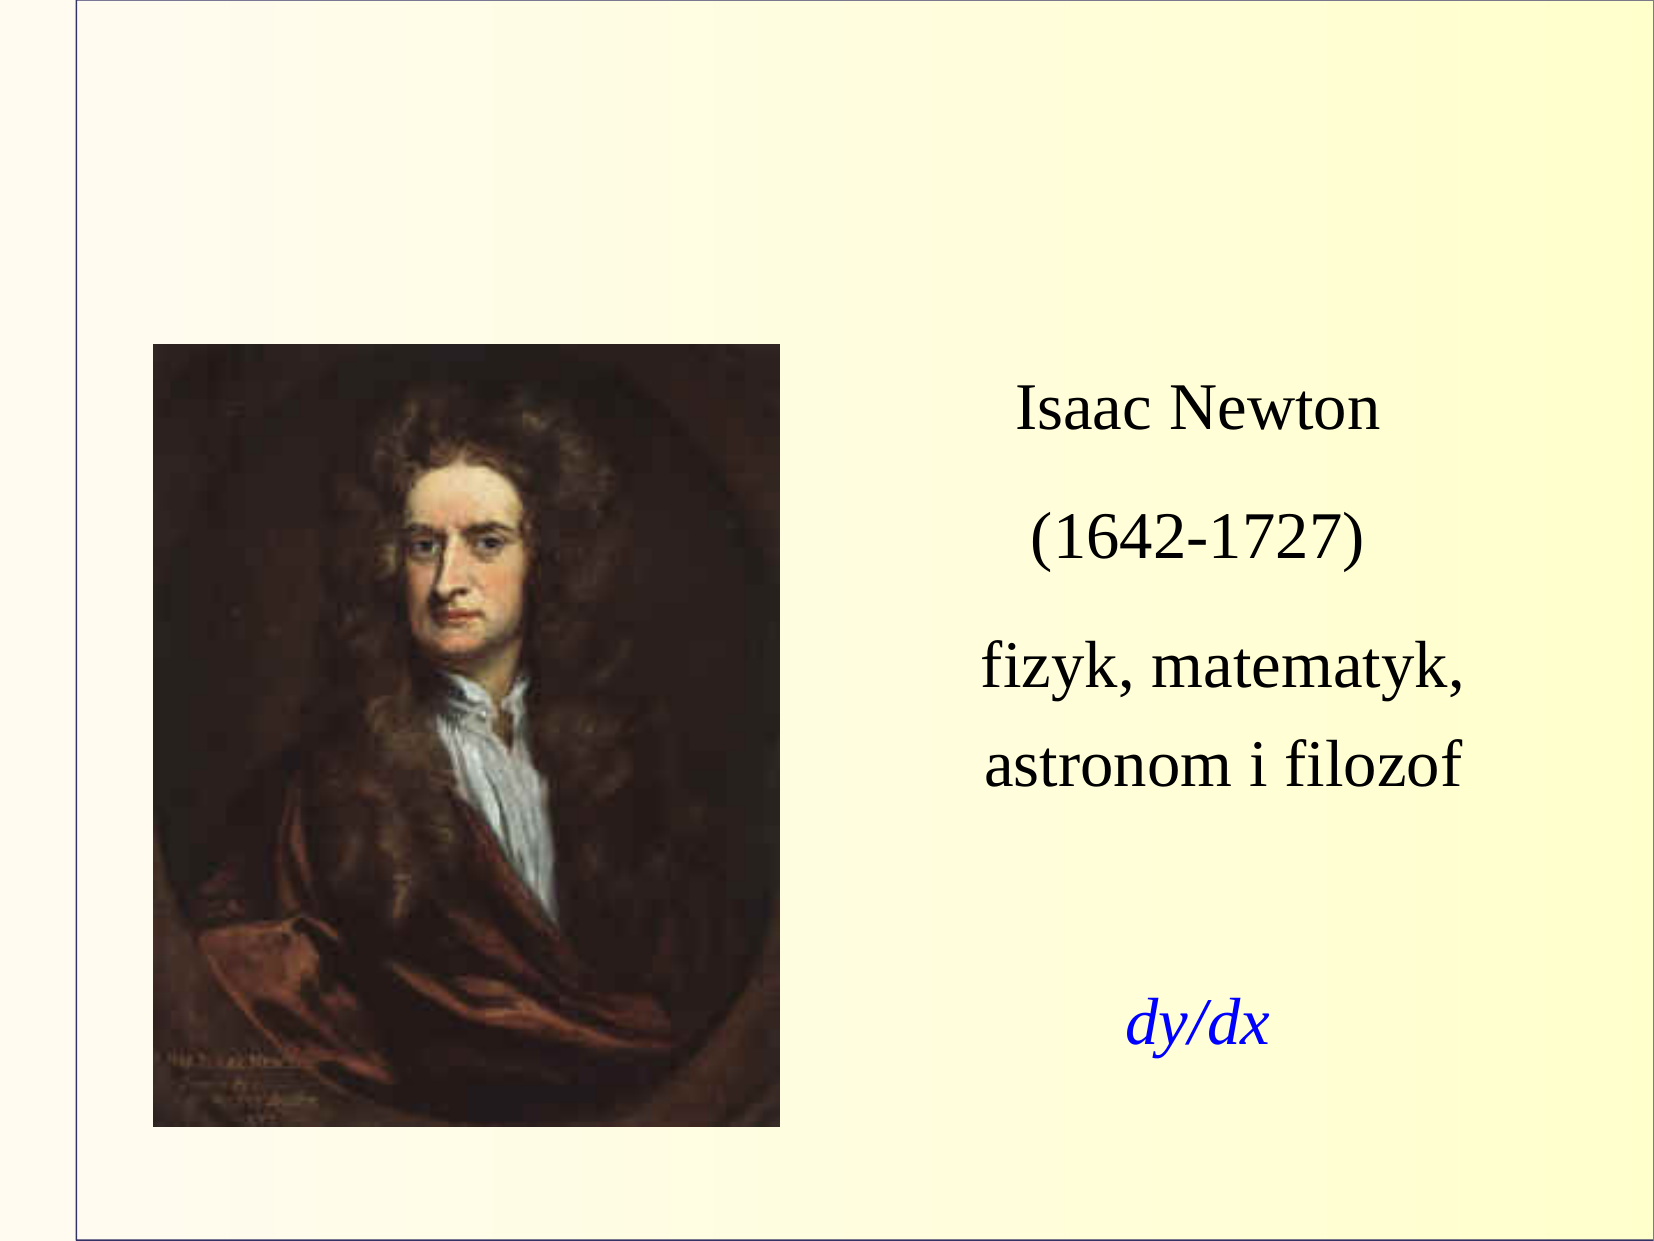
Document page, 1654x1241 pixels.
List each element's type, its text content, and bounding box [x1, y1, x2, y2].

picture [121, 344, 811, 1127]
picture [0, 0, 75, 1241]
list Isaac Newton (1642-1727) fizyk, matematyk, astronom i filozof dy/dx [845, 344, 1535, 1178]
